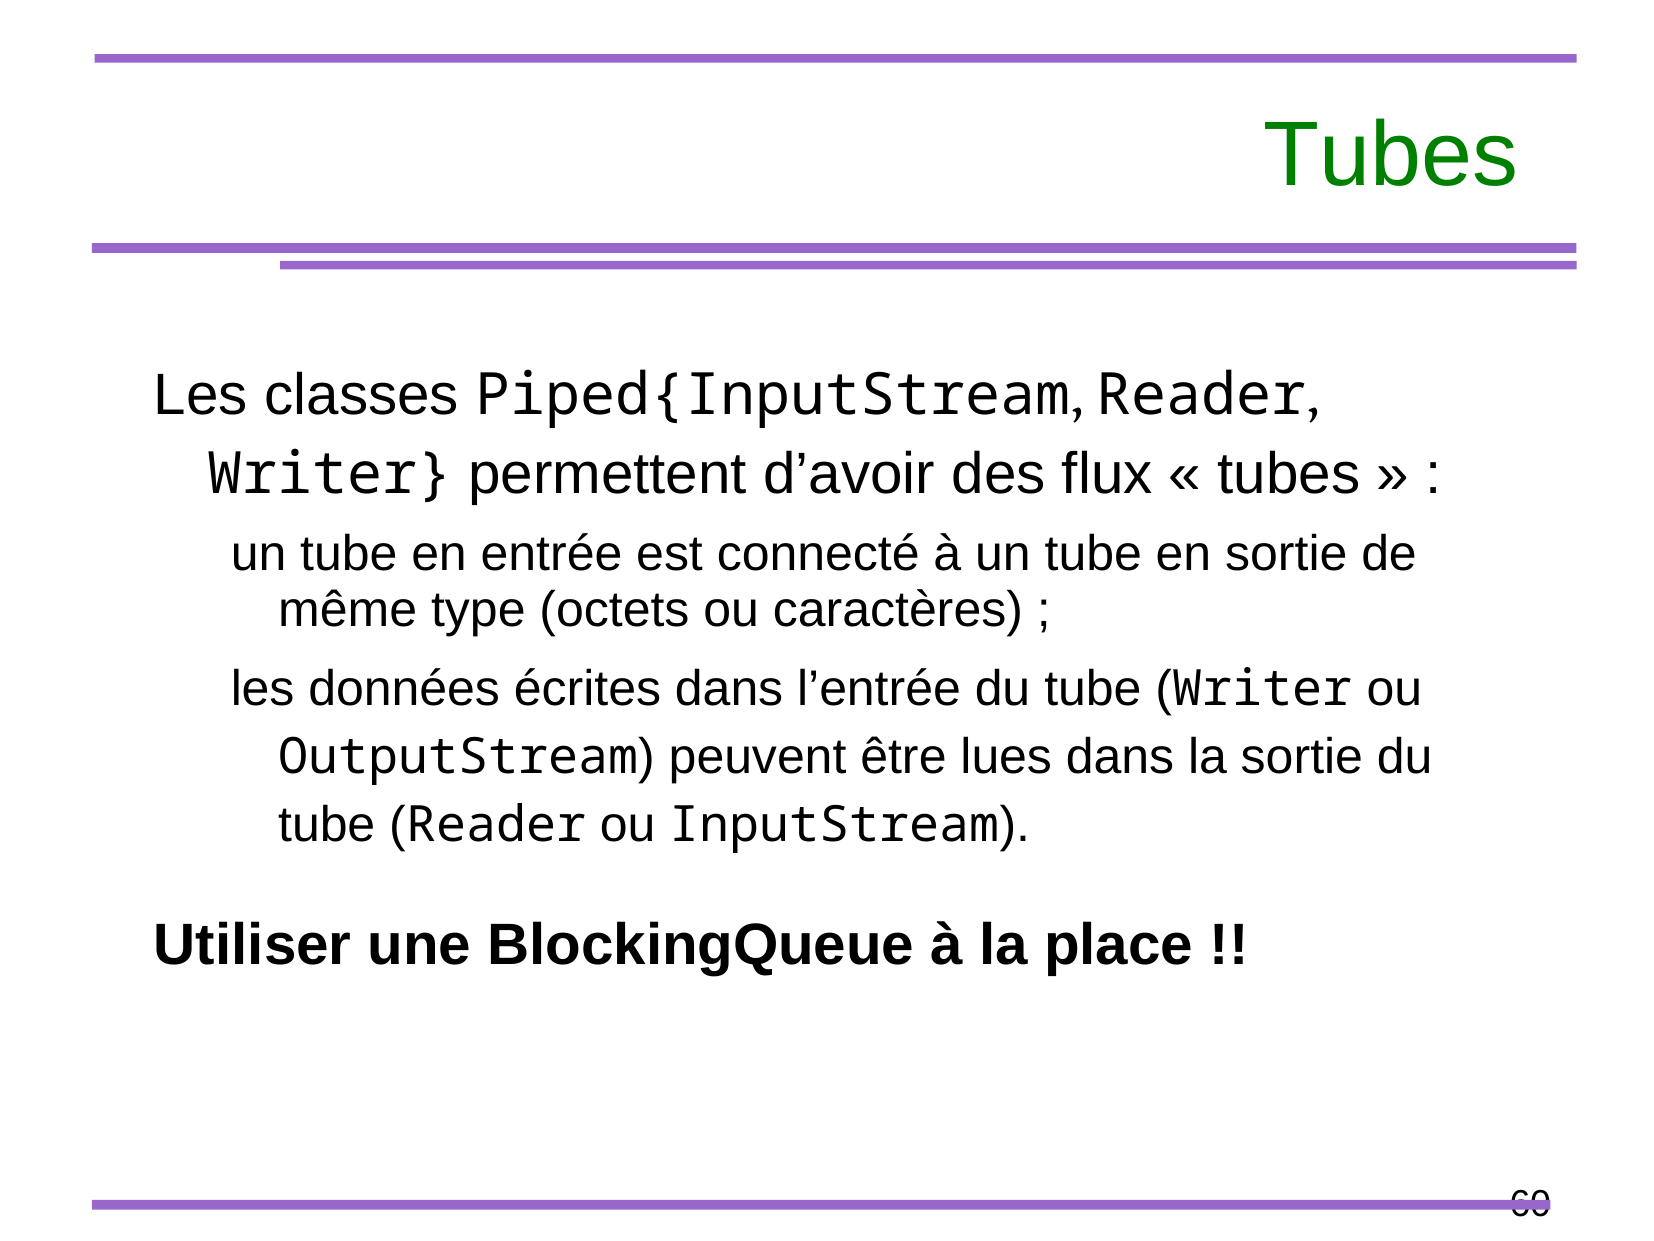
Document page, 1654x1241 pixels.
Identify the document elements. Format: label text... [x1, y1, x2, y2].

title Tubes [121, 42, 1534, 265]
list Les classes Piped{InputStream, Reader, Writer} permettent d’avoir des flux « tubes » : un tube en entrée est connecté à un tube en sortie de même type (octets ou caractères) ; les données écrites dans l’entrée du tube (Writer ou OutputStream) peuvent être lues dans la sortie du tube (Reader ou InputStream). Utiliser une BlockingQueue à la place !! [121, 344, 1534, 1142]
